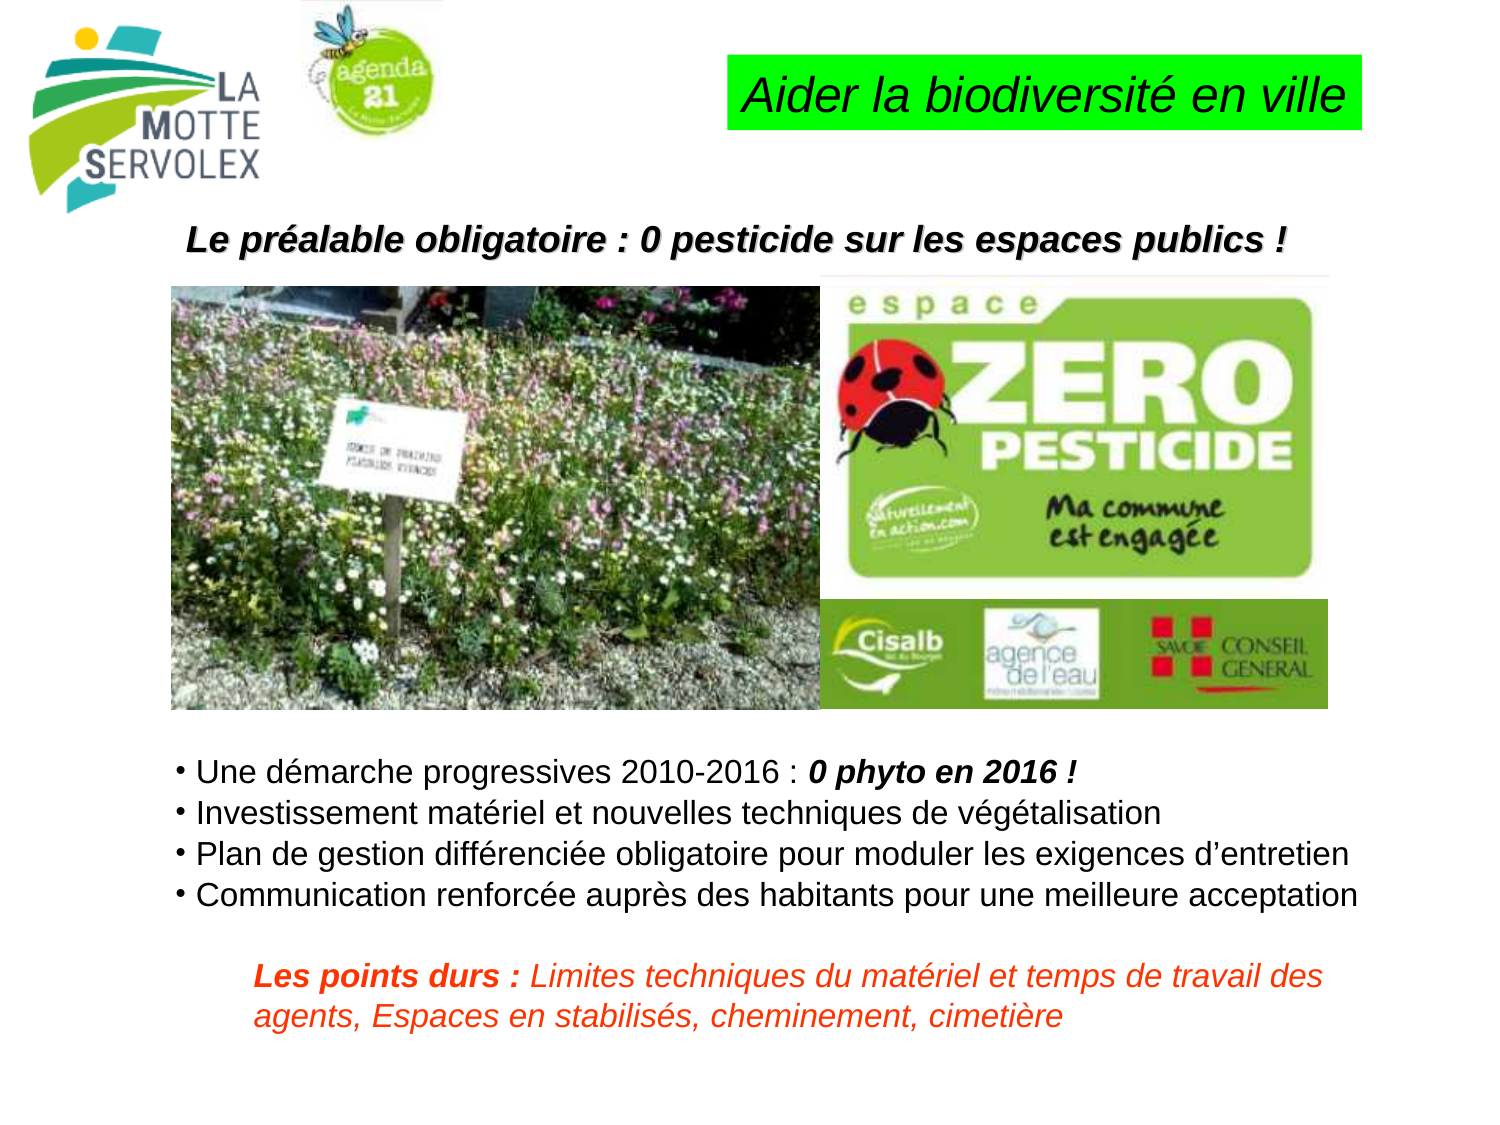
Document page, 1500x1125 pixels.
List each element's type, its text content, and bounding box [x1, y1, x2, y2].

picture [301, 0, 443, 142]
picture [11, 8, 278, 232]
text_box Le préalable obligatoire : 0 pesticide sur les espaces publics ! [171, 206, 1304, 268]
text_box Les points durs : Limites techniques du matériel et temps de travail des agents, Espaces en stabilisés, cheminement, cimetière [238, 946, 1447, 1084]
picture [171, 0, 1500, 1125]
text_box Aider la biodiversité en ville [727, 54, 1362, 131]
text_box Une démarche progressives 2010-2016 : 0 phyto en 2016 ! Investissement matériel et nouvelles techniques de végétalisation Plan de gestion différenciée obligatoire pour moduler les exigences d’entretien Communication renforcée auprès des habitants pour une meilleure acceptation [160, 742, 1376, 922]
